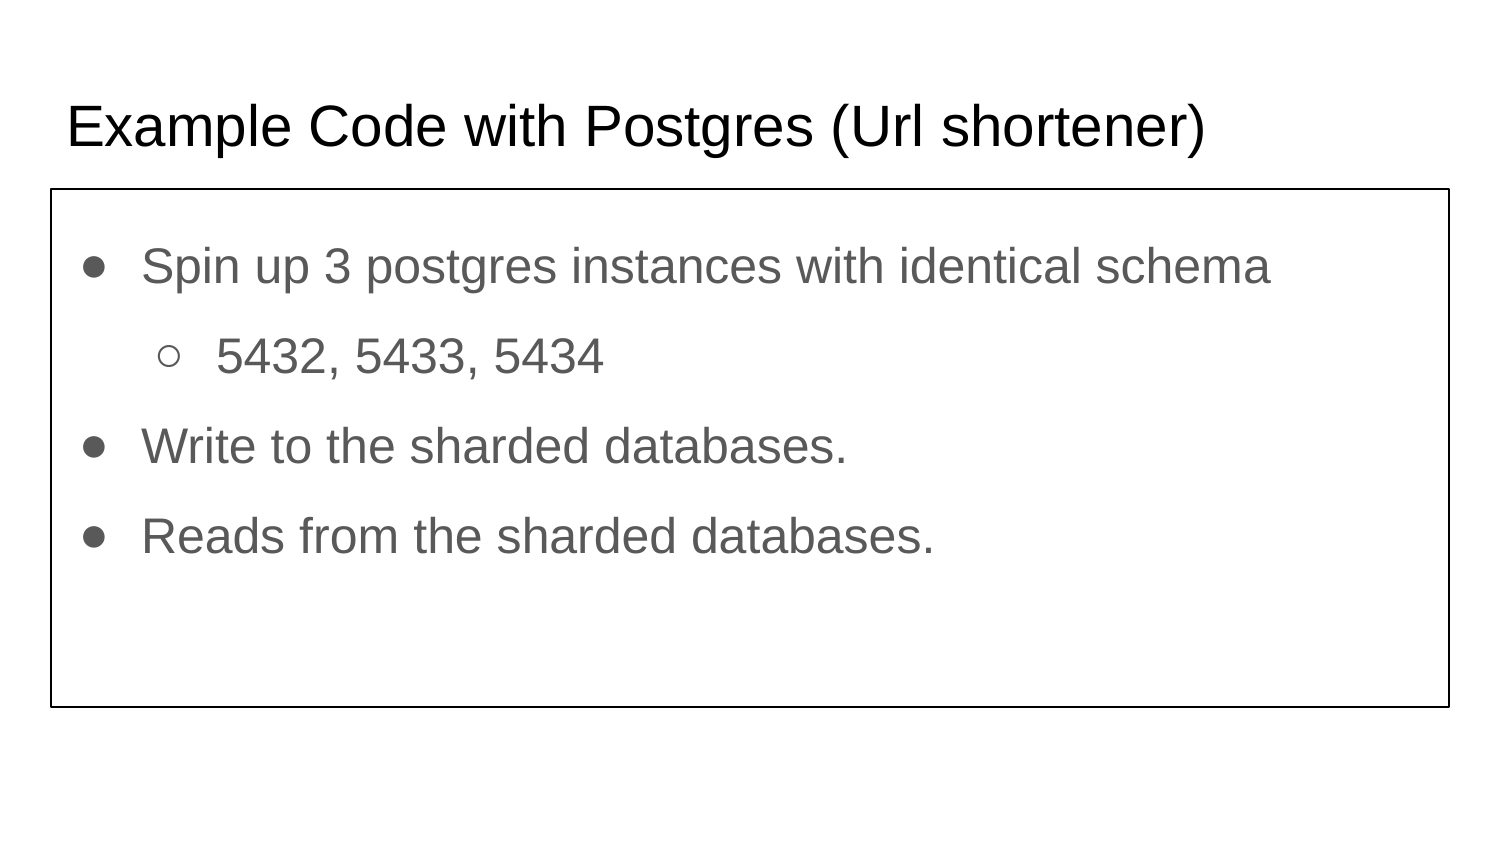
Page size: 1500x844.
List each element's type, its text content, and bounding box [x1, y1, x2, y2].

title Example Code with Postgres (Url shortener) [51, 72, 1449, 167]
list Spin up 3 postgres instances with identical schema 5432, 5433, 5434 Write to the sharded databases. Reads from the sharded databases. [51, 189, 1449, 708]
